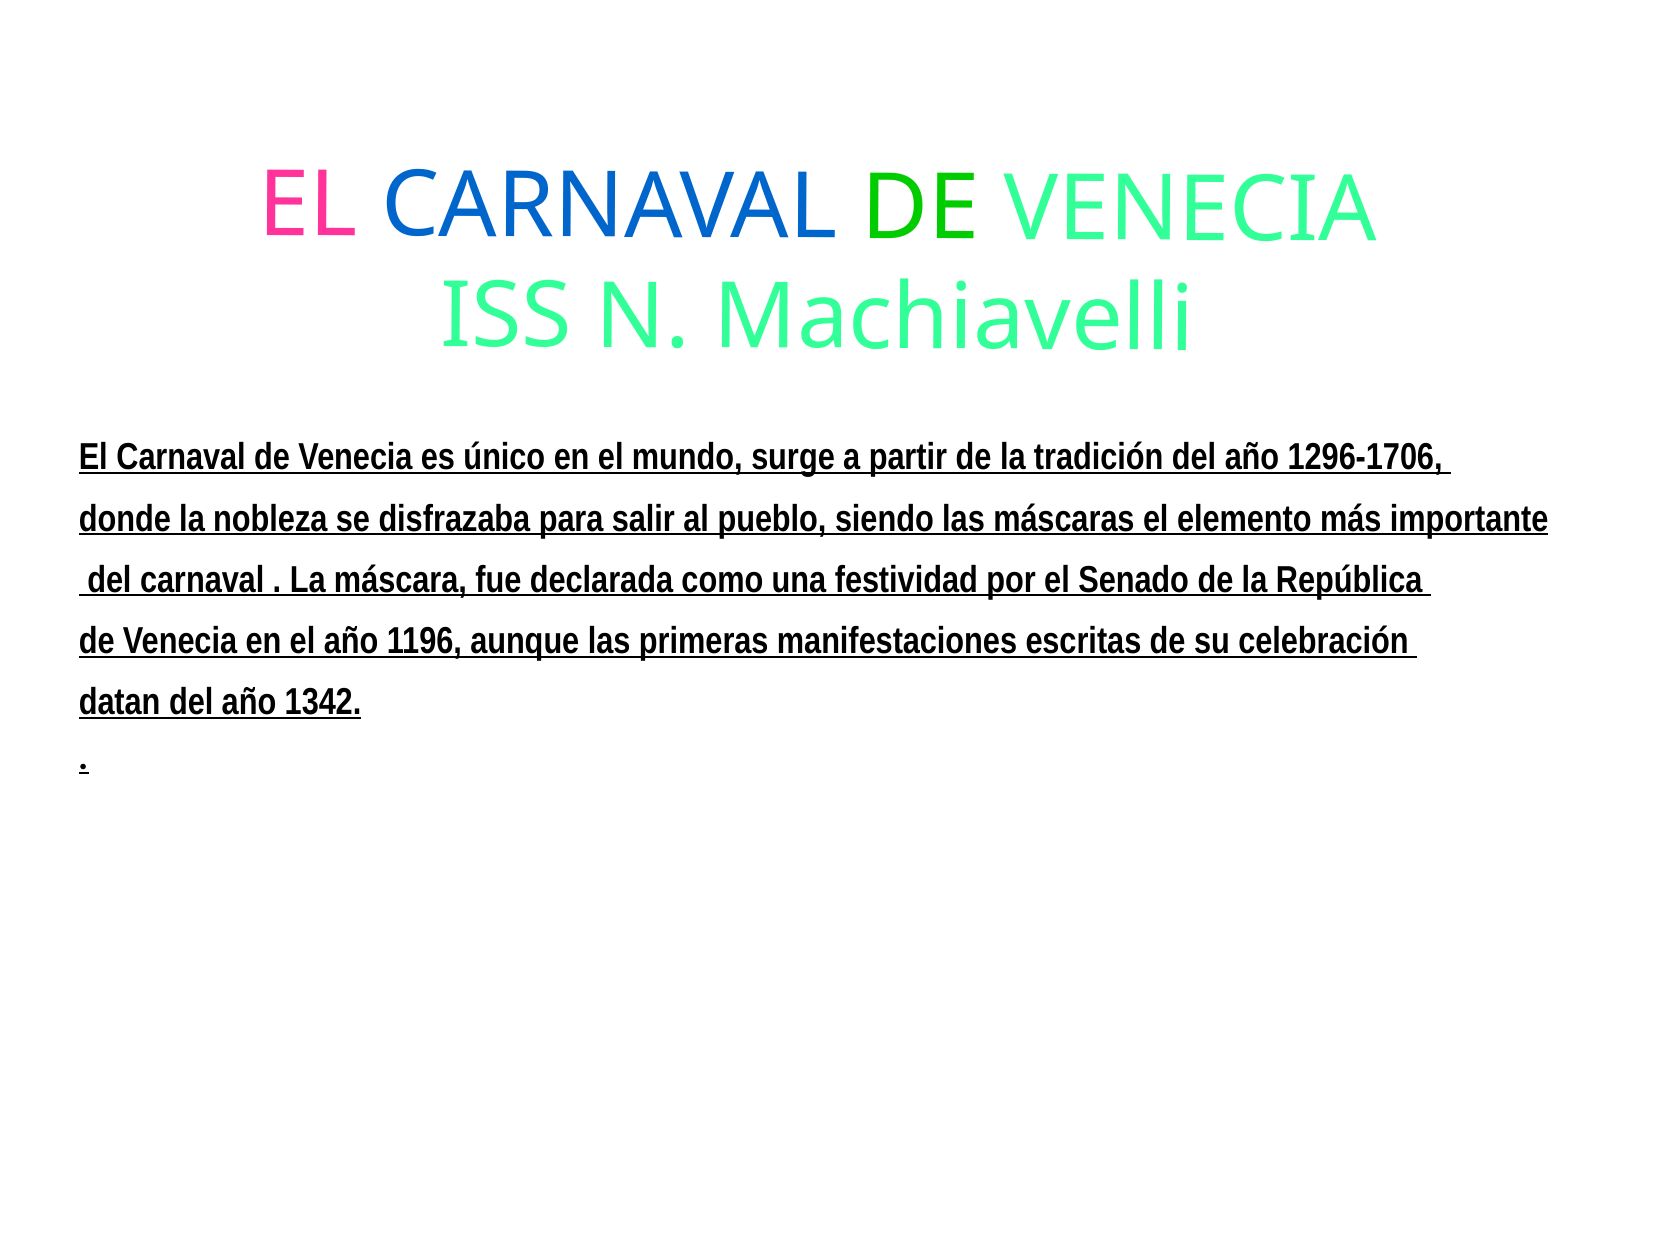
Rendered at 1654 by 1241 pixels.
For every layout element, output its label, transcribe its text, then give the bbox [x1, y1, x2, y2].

subtitle [23, 212, 1607, 1109]
text_box El Carnaval de Venecia es único en el mundo, surge a partir de la tradición del año 1296-1706, donde la nobleza se disfrazaba para salir al pueblo, siendo las máscaras el elemento más importante del carnaval . La máscara, fue declarada como una festividad por el Senado de la República de Venecia en el año 1196, aunque las primeras manifestaciones escritas de su celebración datan del año 1342. . [78, 434, 1607, 1241]
title EL CARNAVAL DE VENECIA ISS N. Machiavelli [109, 141, 1528, 212]
